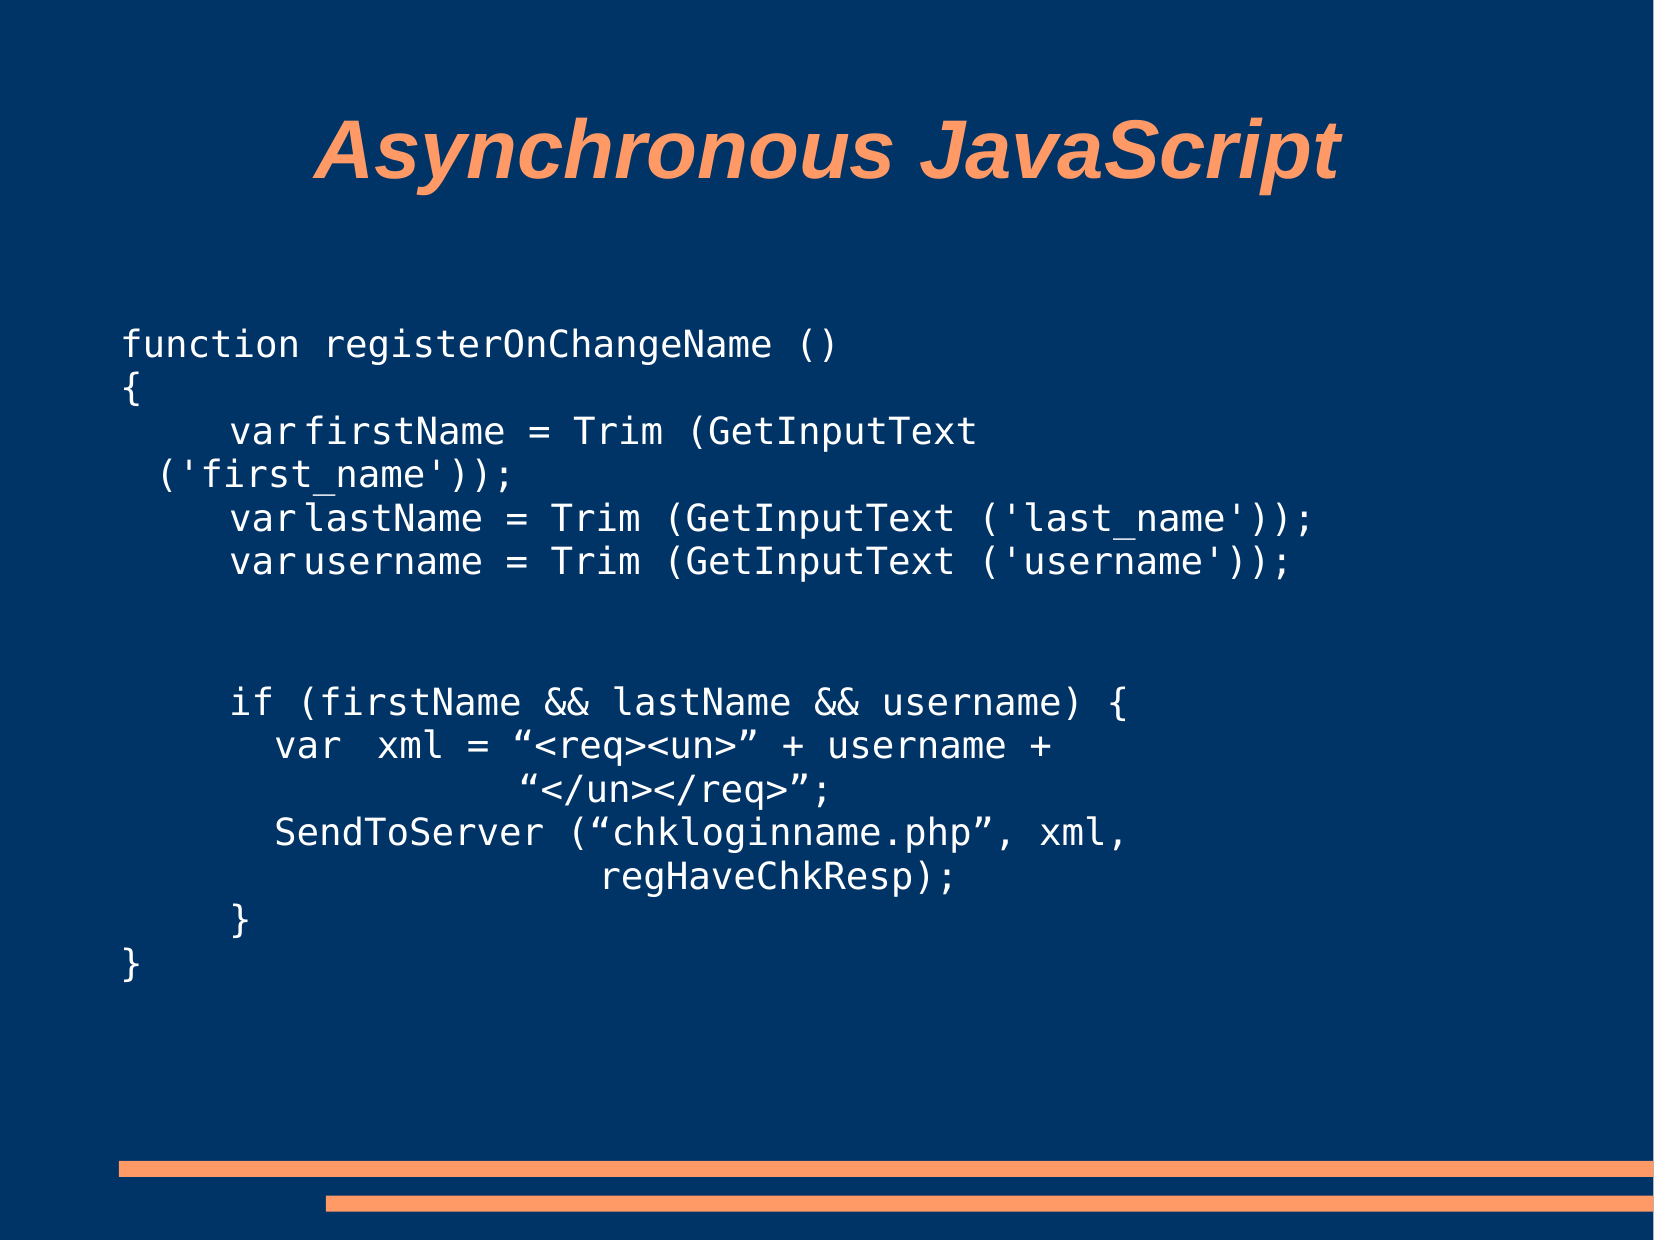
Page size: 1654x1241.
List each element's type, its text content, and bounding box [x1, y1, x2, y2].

title Asynchronous JavaScript [121, 46, 1534, 254]
text_box function registerOnChangeName () { var firstName = Trim (GetInputText ('first_name')); var lastName = Trim (GetInputText ('last_name')); var username = Trim (GetInputText ('username')); if (firstName && lastName && username) { var xml = “<req><un>” + username + “</un></req>”; SendToServer (“chkloginname.php”, xml, regHaveChkResp); } } [120, 322, 1349, 942]
